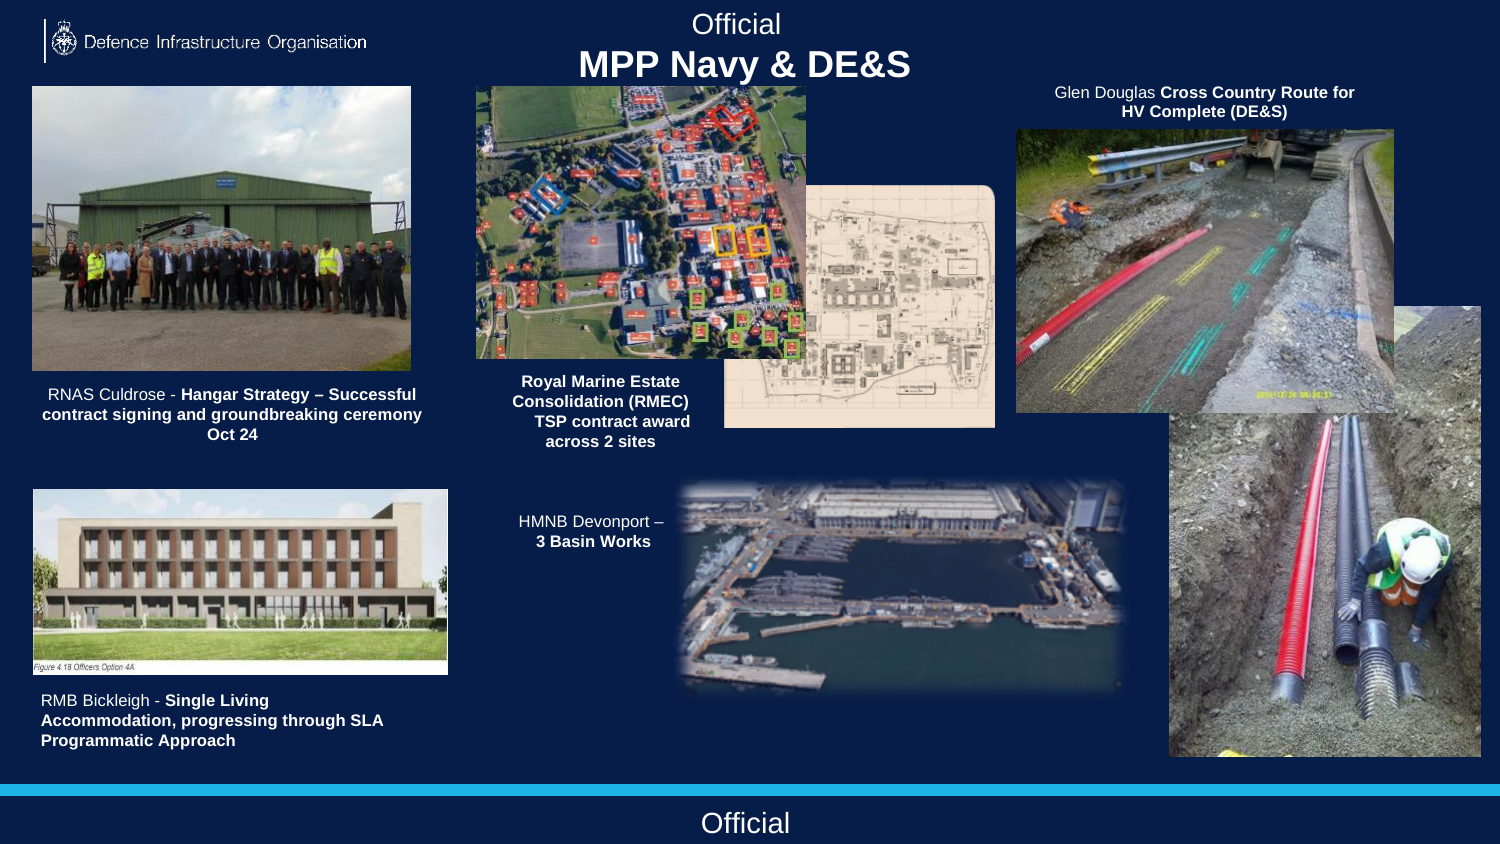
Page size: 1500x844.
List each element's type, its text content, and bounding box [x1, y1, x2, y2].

text_box Official [641, 0, 841, 47]
text_box HMNB Devonport – 3 Basin Works [497, 505, 690, 557]
text_box MPP Navy & DE&S [560, 45, 940, 88]
picture [476, 87, 995, 428]
text_box Royal Marine Estate Consolidation (RMEC)​ TSP contract award across 2 sites [478, 365, 724, 458]
picture [33, 489, 448, 675]
picture [32, 87, 411, 371]
text_box RNAS Culdrose - Hangar Strategy – Successful contract signing and groundbreaking ceremony Oct 24 [19, 378, 446, 451]
picture [670, 472, 1132, 707]
text_box Glen Douglas Cross Country Route for HV Complete (DE&S) [1032, 75, 1378, 128]
text_box Official [650, 798, 850, 844]
text_box RMB Bickleigh - Single Living Accommodation, progressing through SLA Programmatic Approach [29, 684, 399, 757]
picture [1016, 129, 1481, 757]
